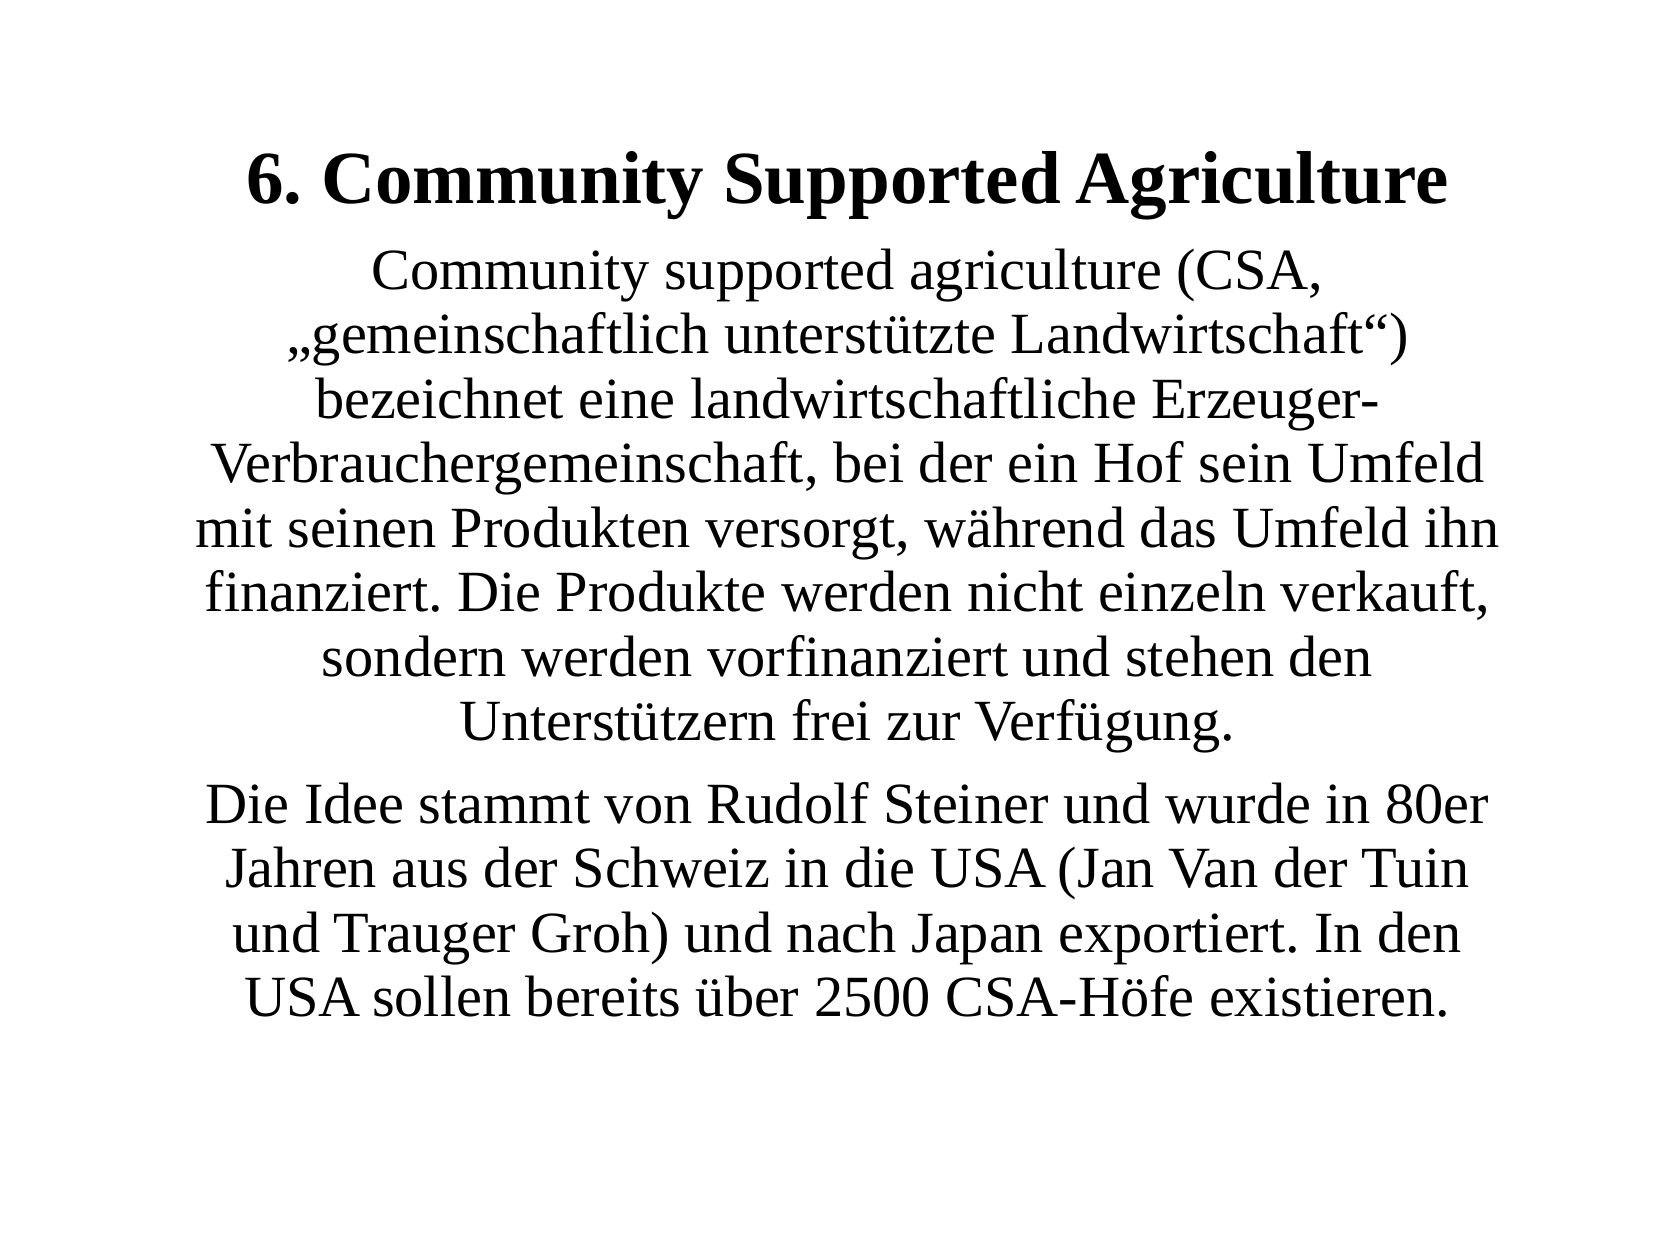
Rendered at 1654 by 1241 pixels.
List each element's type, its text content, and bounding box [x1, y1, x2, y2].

text_box 6. Community Supported Agriculture Community supported agriculture (CSA, „gemeinschaftlich unterstützte Landwirtschaft“) bezeichnet eine landwirtschaftliche Erzeuger-Verbrauchergemeinschaft, bei der ein Hof sein Umfeld mit seinen Produkten versorgt, während das Umfeld ihn finanziert. Die Produkte werden nicht einzeln verkauft, sondern werden vorfinanziert und stehen den Unterstützern frei zur Verfügung. Die Idee stammt von Rudolf Steiner und wurde in 80er Jahren aus der Schweiz in die USA (Jan Van der Tuin und Trauger Groh) und nach Japan exportiert. In den USA sollen bereits über 2500 CSA-Höfe existieren. [180, 128, 1516, 1037]
